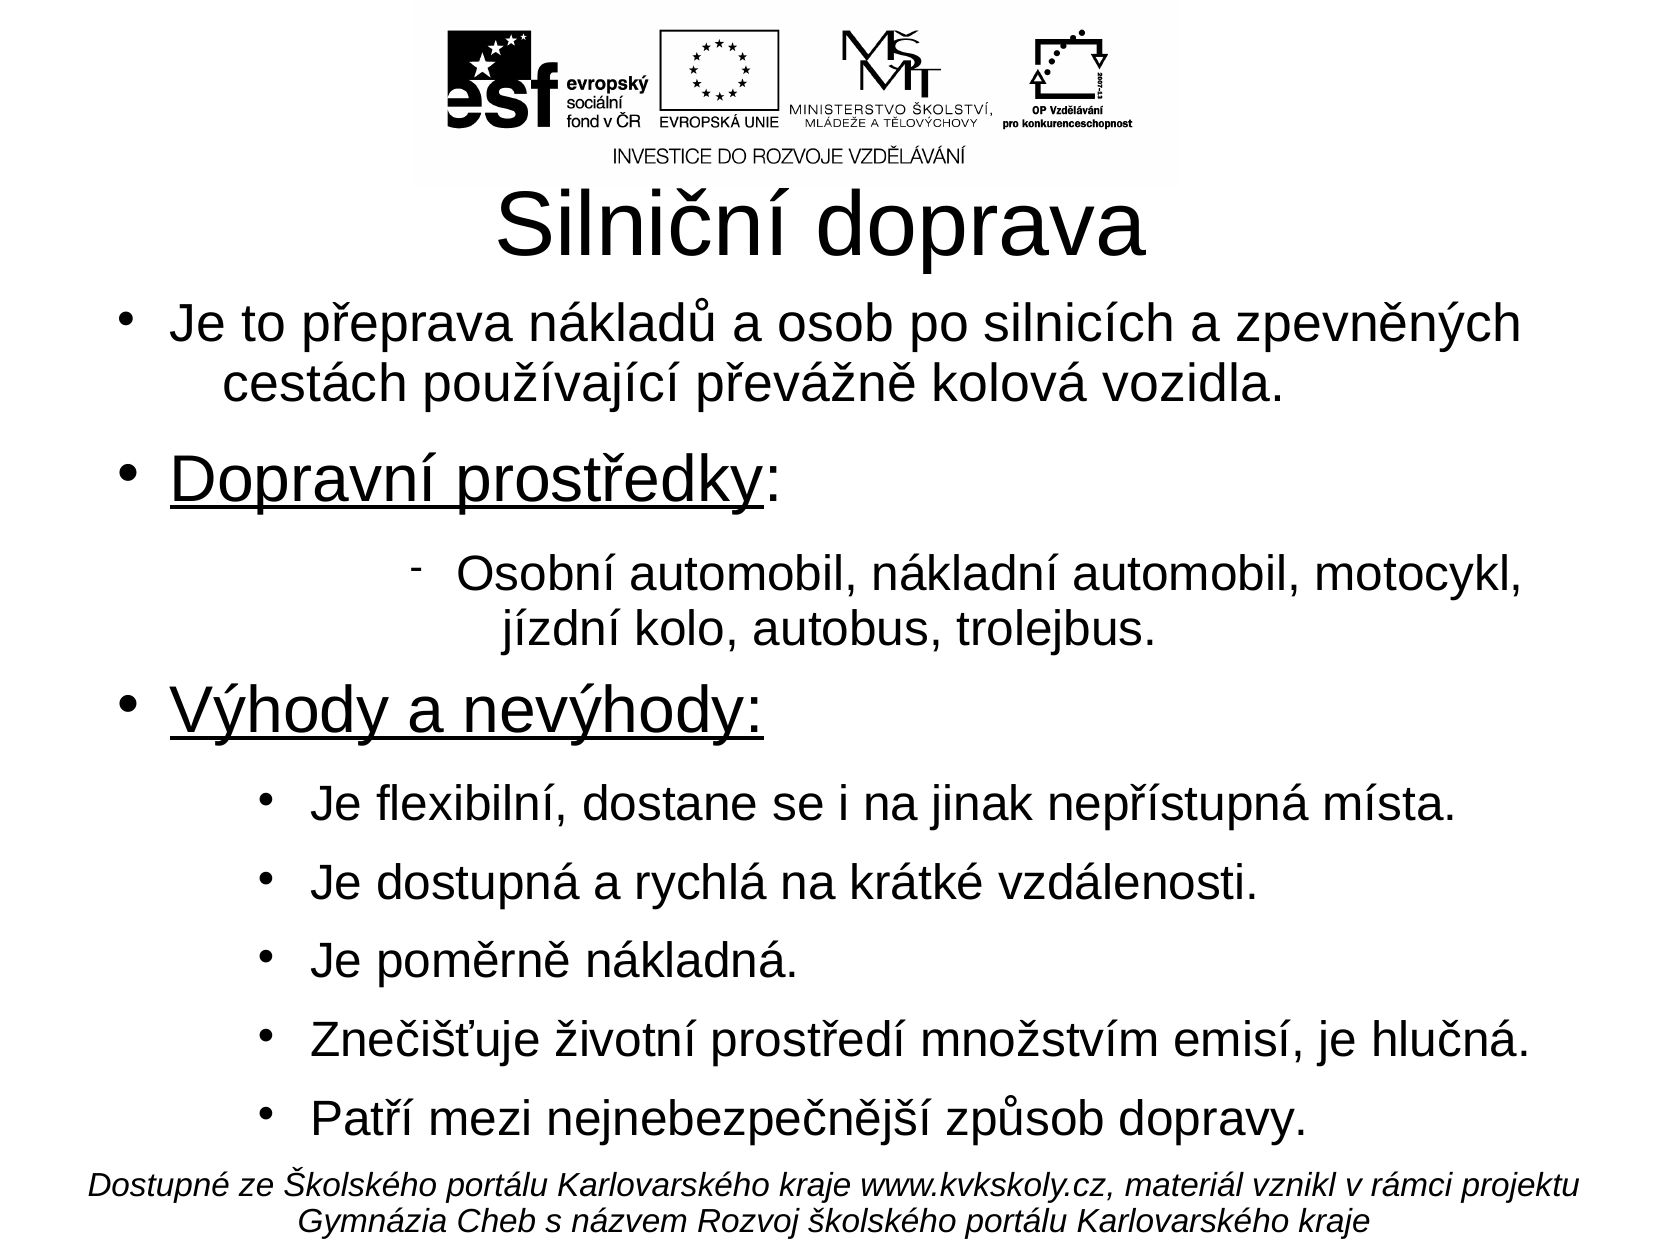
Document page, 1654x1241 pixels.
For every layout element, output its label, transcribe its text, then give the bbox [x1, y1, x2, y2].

picture [411, 0, 1179, 188]
text_box Dostupné ze Školského portálu Karlovarského kraje www.kvkskoly.cz, materiál vznikl v rámci projektu Gymnázia Cheb s názvem Rozvoj školského portálu Karlovarského kraje [45, 1168, 1625, 1241]
list Je to přeprava nákladů a osob po silnicích a zpevněných cestách používající převážně kolová vozidla. Dopravní prostředky: Osobní automobil, nákladní automobil, motocykl, jízdní kolo, autobus, trolejbus. Výhody a nevýhody: Je flexibilní, dostane se i na jinak nepřístupná místa. Je dostupná a rychlá na krátké vzdálenosti. Je poměrně nákladná. Znečišťuje životní prostředí množstvím emisí, je hlučná. Patří mezi nejnebezpečnější způsob dopravy. [82, 290, 1571, 1155]
title Silniční doprava [76, 118, 1565, 326]
